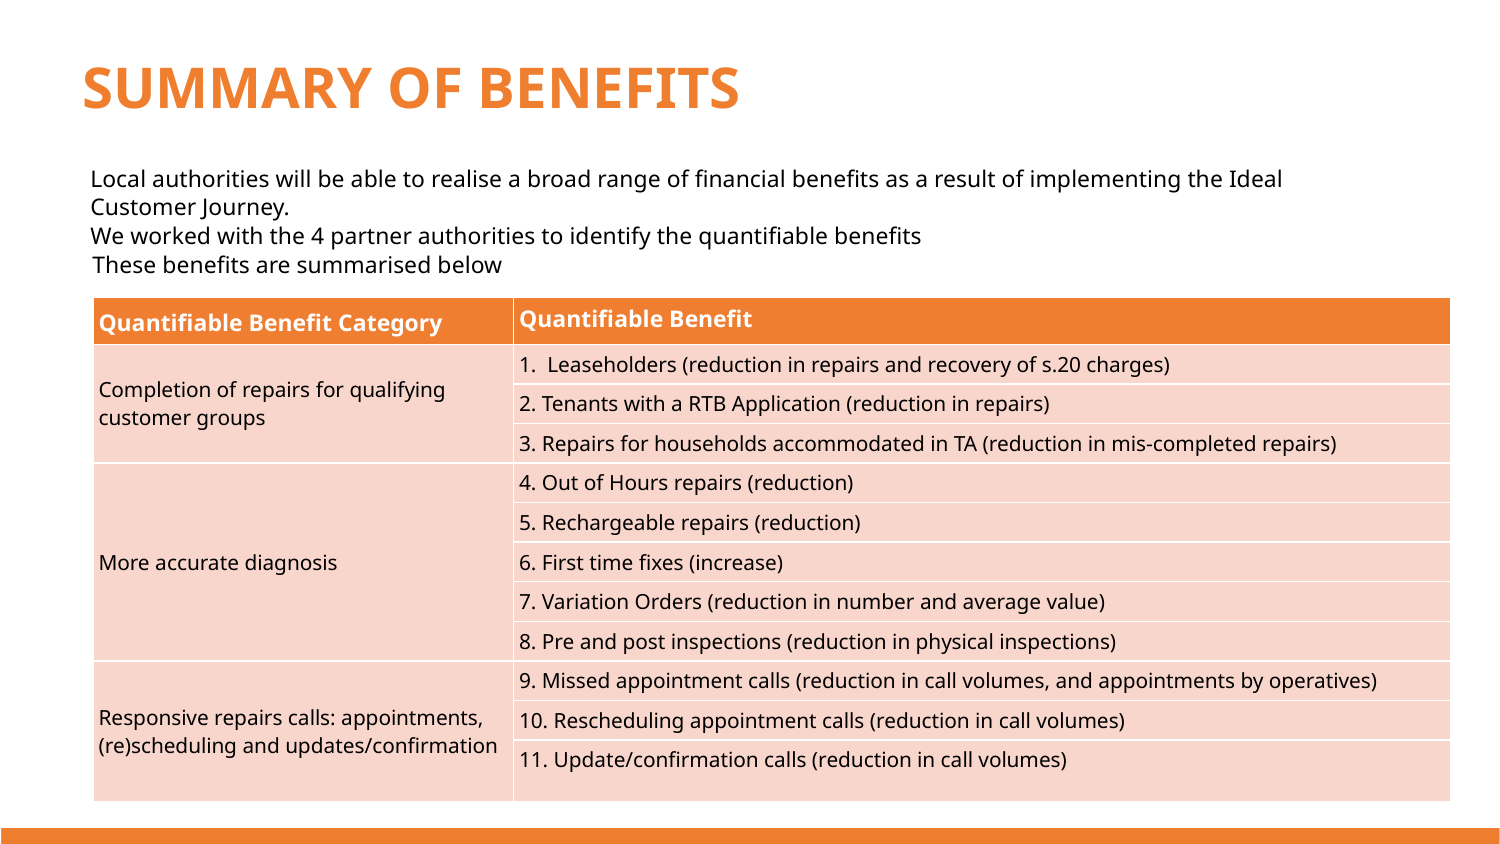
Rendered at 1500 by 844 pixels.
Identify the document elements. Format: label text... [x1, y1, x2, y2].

table_cell Completion of repairs for qualifying customer groups [94, 345, 513, 462]
table_cell 6. First time fixes (increase) [514, 543, 1450, 581]
table_cell 4. Out of Hours repairs (reduction) [514, 464, 1450, 502]
table_cell Responsive repairs calls: appointments, (re)scheduling and updates/confirmation [94, 662, 513, 801]
picture [0, 828, 1500, 844]
table_cell 9. Missed appointment calls (reduction in call volumes, and appointments by operatives) [514, 662, 1450, 700]
table_header Quantifiable Benefit Category [94, 298, 513, 344]
table_cell 10. Rescheduling appointment calls (reduction in call volumes) [514, 701, 1450, 739]
table_cell 1. Leaseholders (reduction in repairs and recovery of s.20 charges) [514, 345, 1450, 383]
table_cell 11. Update/confirmation calls (reduction in call volumes) [514, 741, 1450, 801]
table_cell 7. Variation Orders (reduction in number and average value) [514, 582, 1450, 621]
table_cell 3. Repairs for households accommodated in TA (reduction in mis-completed repairs) [514, 424, 1450, 462]
text_box Local authorities will be able to realise a broad range of financial benefits as a result of implementing the Ideal Customer Journey. We worked with the 4 partner authorities to identify the quantifiable benefits These benefits are summarised below [84, 157, 1365, 284]
text_box SUMMARY OF BENEFITS [71, 46, 994, 135]
table_header Quantifiable Benefit [514, 298, 1450, 344]
table_cell 8. Pre and post inspections (reduction in physical inspections) [514, 622, 1450, 660]
table_cell 2. Tenants with a RTB Application (reduction in repairs) [514, 385, 1450, 423]
table_cell 5. Rechargeable repairs (reduction) [514, 503, 1450, 541]
table_cell More accurate diagnosis [94, 464, 513, 660]
